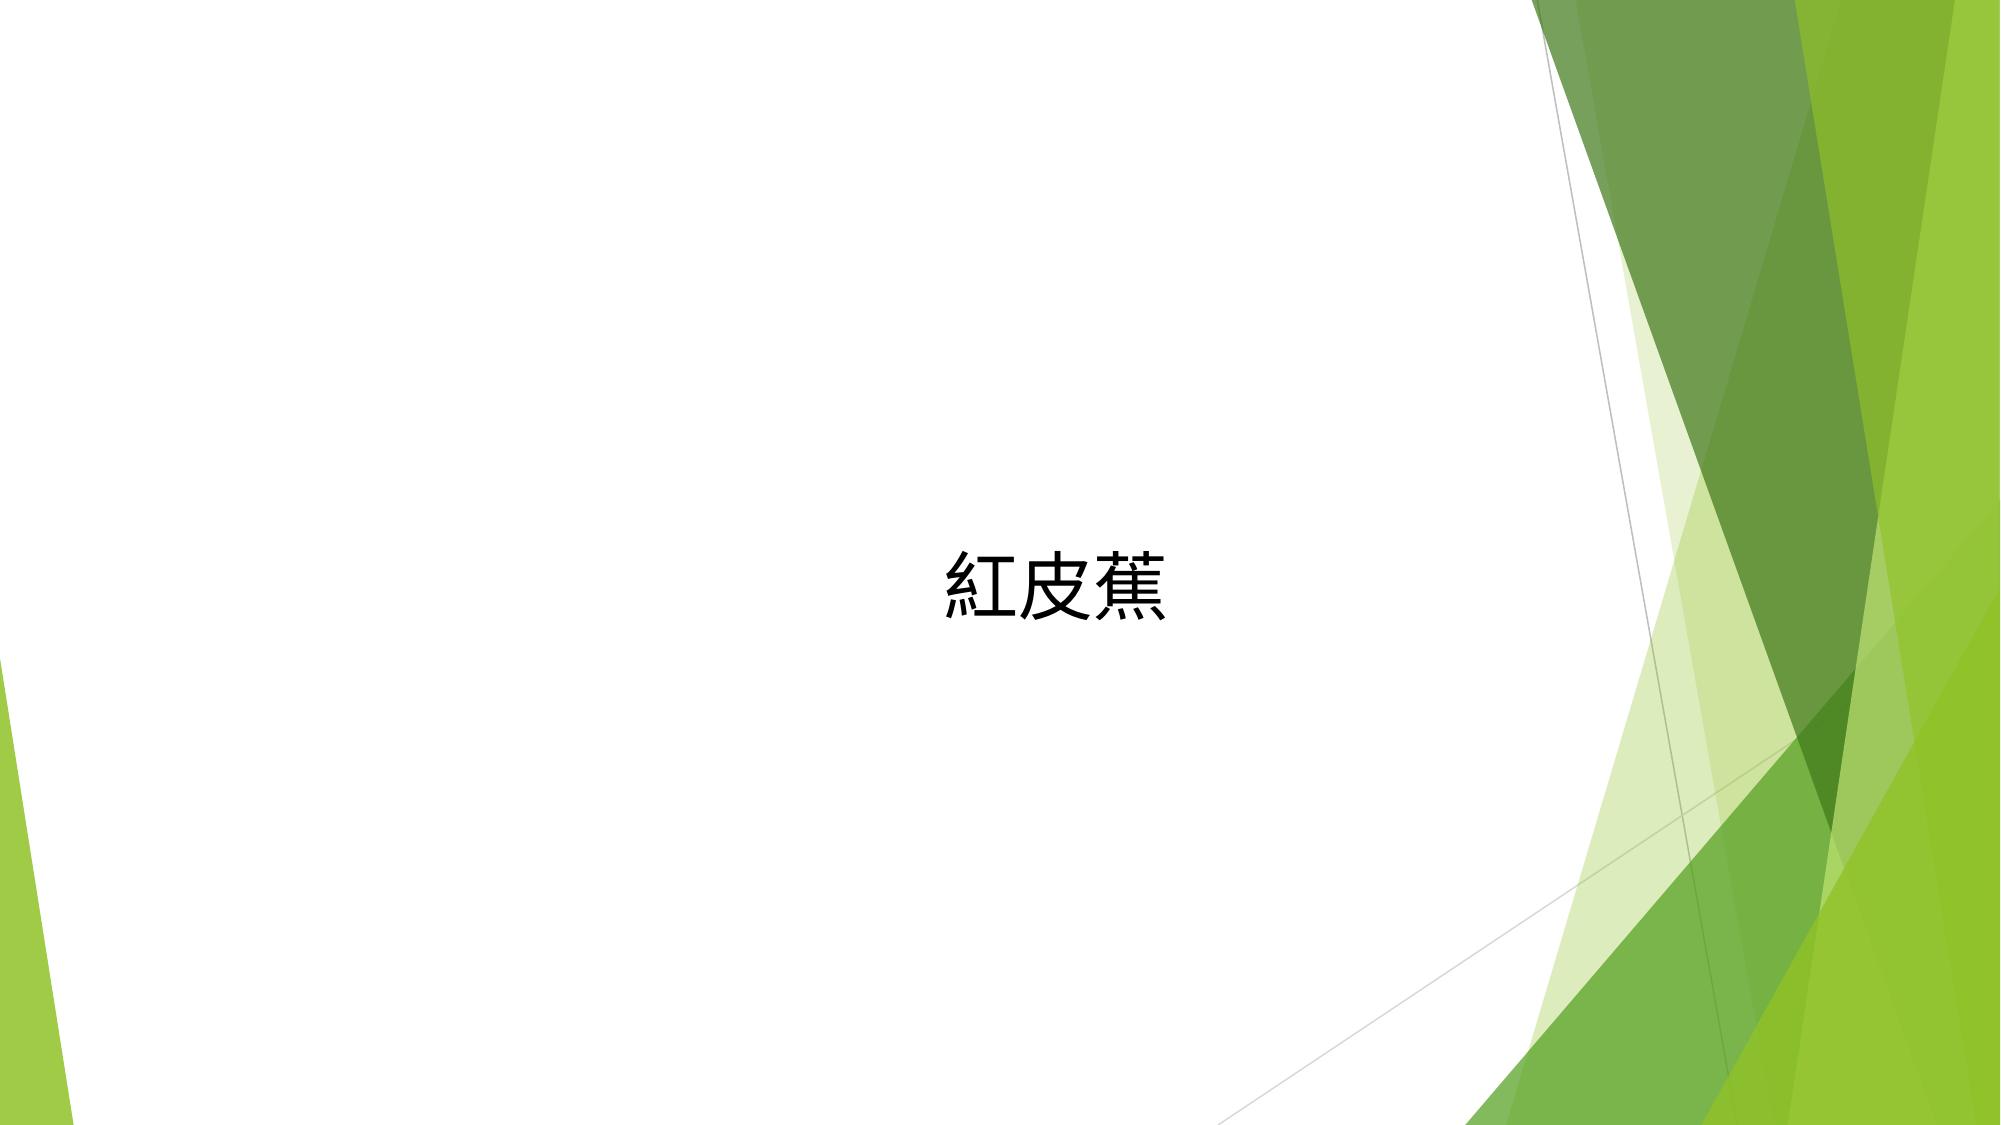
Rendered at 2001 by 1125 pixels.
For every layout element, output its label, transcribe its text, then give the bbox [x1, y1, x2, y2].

text_box 紅皮蕉 [928, 532, 1183, 637]
